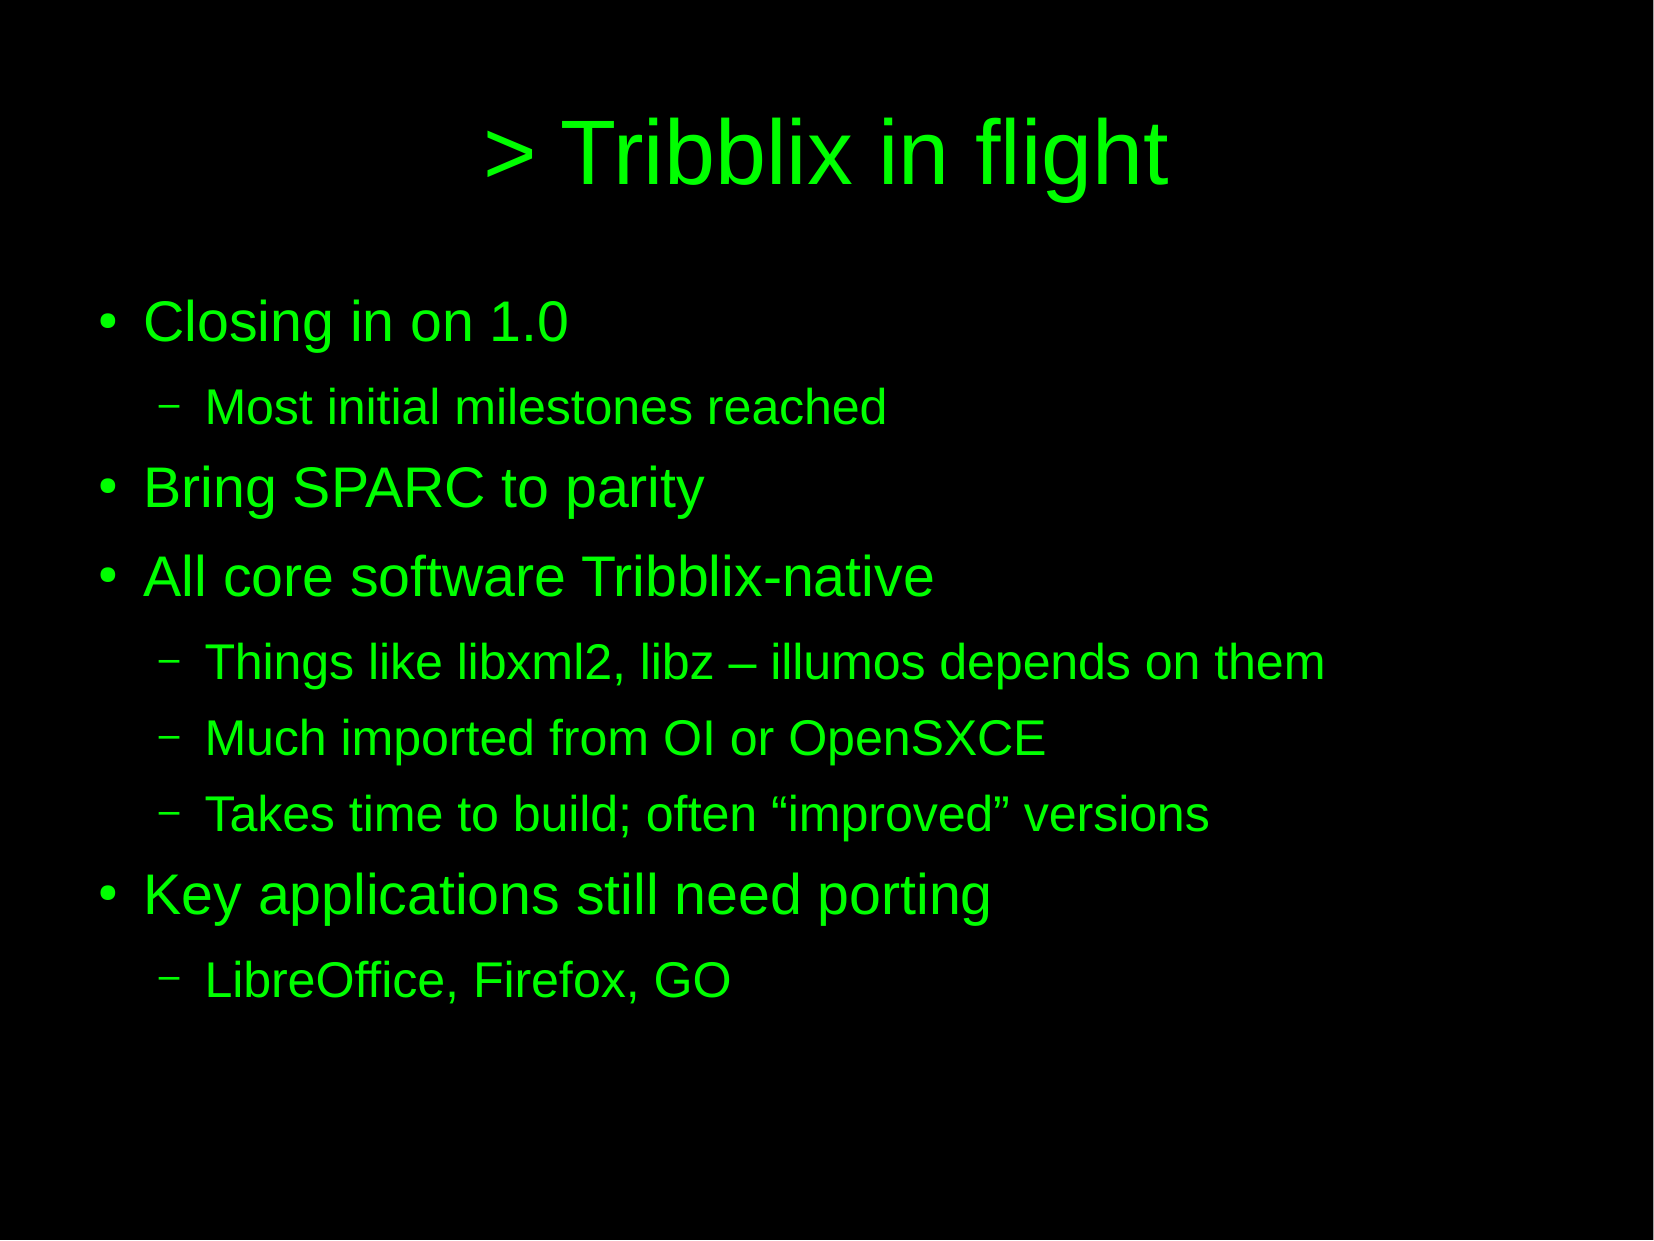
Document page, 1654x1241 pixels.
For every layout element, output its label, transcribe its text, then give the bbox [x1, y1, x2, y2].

list Closing in on 1.0 Most initial milestones reached Bring SPARC to parity All core software Tribblix-native Things like libxml2, libz – illumos depends on them Much imported from OI or OpenSXCE Takes time to build; often “improved” versions Key applications still need porting LibreOffice, Firefox, GO [82, 290, 1571, 1010]
title > Tribblix in flight [82, 49, 1571, 257]
